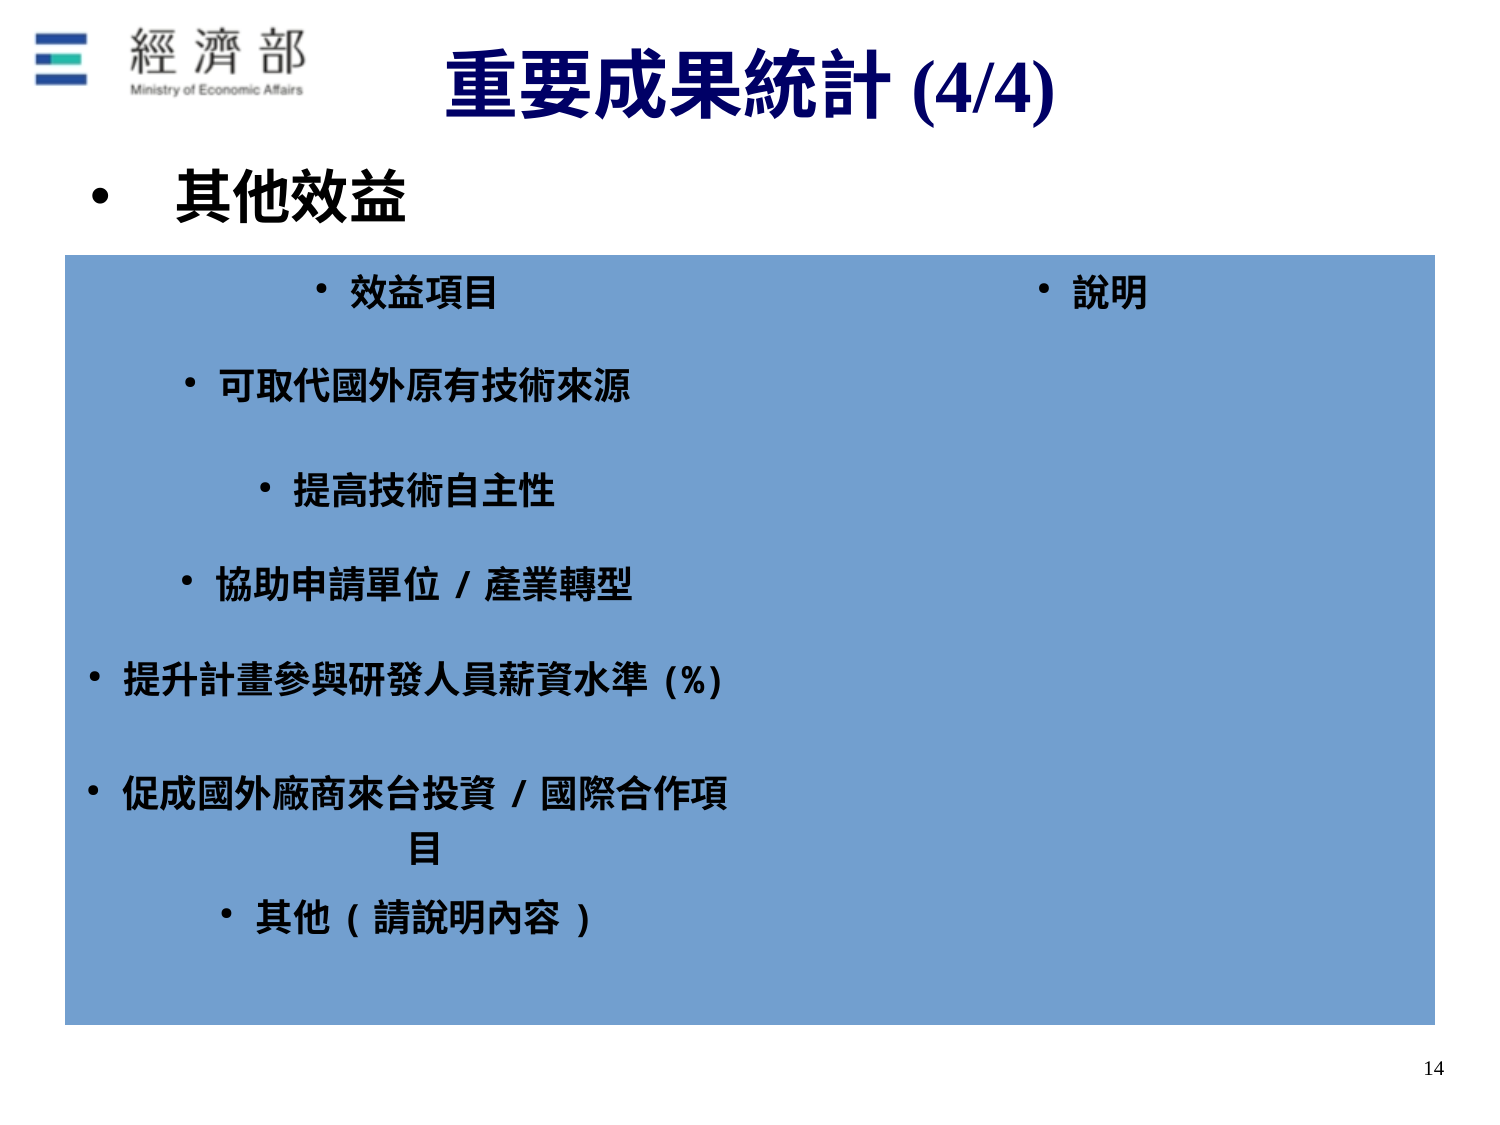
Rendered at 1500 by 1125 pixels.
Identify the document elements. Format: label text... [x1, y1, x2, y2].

table_header 效益項目 [65, 255, 750, 349]
table_cell [750, 454, 1435, 547]
table_cell 協助申請單位/產業轉型 [65, 547, 750, 643]
table_cell [750, 349, 1435, 454]
table_cell 可取代國外原有技術來源 [65, 349, 750, 454]
table_cell [750, 881, 1435, 1025]
table_cell 促成國外廠商來台投資/國際合作項目 [65, 757, 750, 881]
table_cell [750, 757, 1435, 881]
table_cell 提高技術自主性 [65, 454, 750, 547]
table_cell 其他(請說明內容) [65, 881, 750, 1025]
table_cell [750, 547, 1435, 643]
table_header 說明 [750, 255, 1435, 349]
table_cell [750, 643, 1435, 757]
title 重要成果統計(4/4) [75, 23, 1426, 143]
table_cell 提升計畫參與研發人員薪資水準(%) [65, 643, 750, 757]
text_box [1408, 1046, 1500, 1125]
list 其他效益 [75, 152, 1426, 244]
